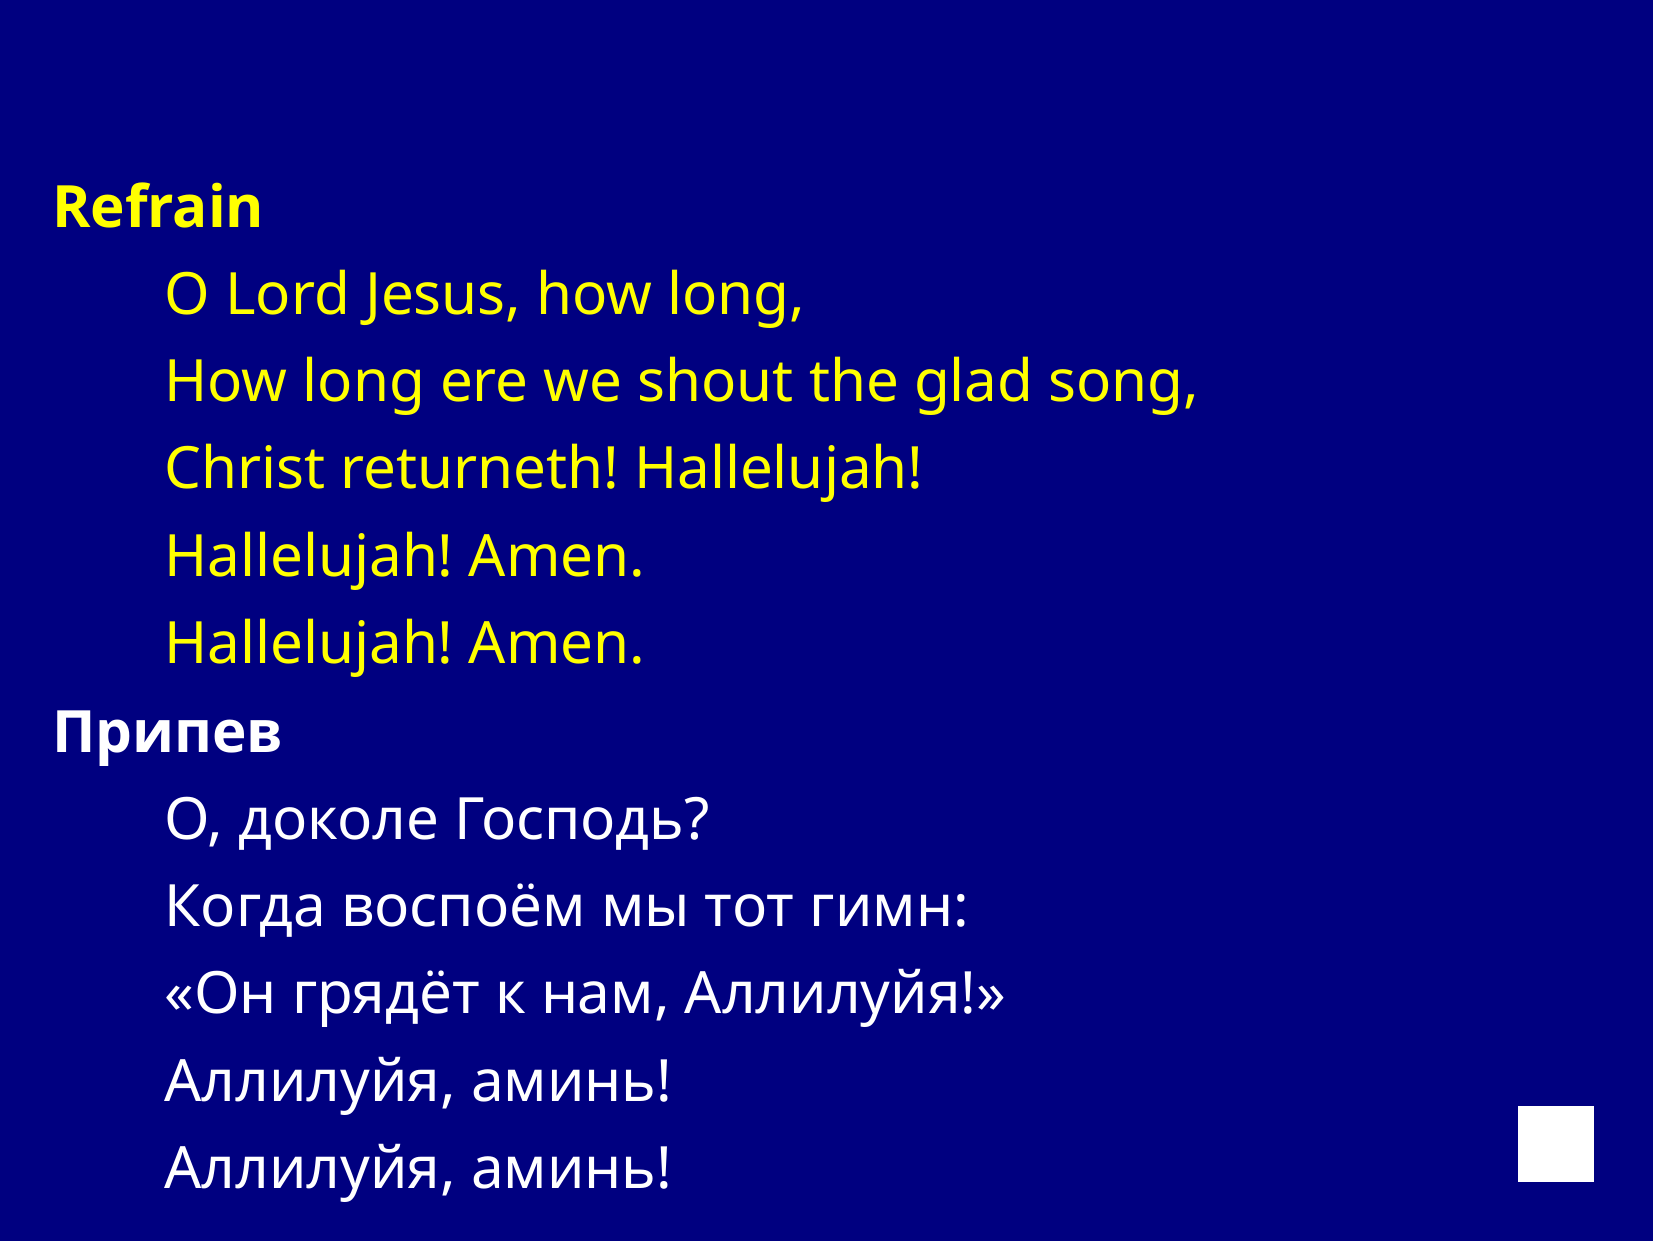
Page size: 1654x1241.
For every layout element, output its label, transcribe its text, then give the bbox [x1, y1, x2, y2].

text_box [1518, 1163, 1594, 1182]
text_box Припев О, доколе Господь? Когда воспоём мы тот гимн: «Он грядёт к нам, Аллилуйя!» Аллилуйя, аминь! Аллилуйя, аминь! [37, 675, 1653, 1163]
text_box Refrain O Lord Jesus, how long, How long ere we shout the glad song, Christ returneth! Hallelujah! Hallelujah! Amen. Hallelujah! Amen. [37, 150, 1653, 638]
